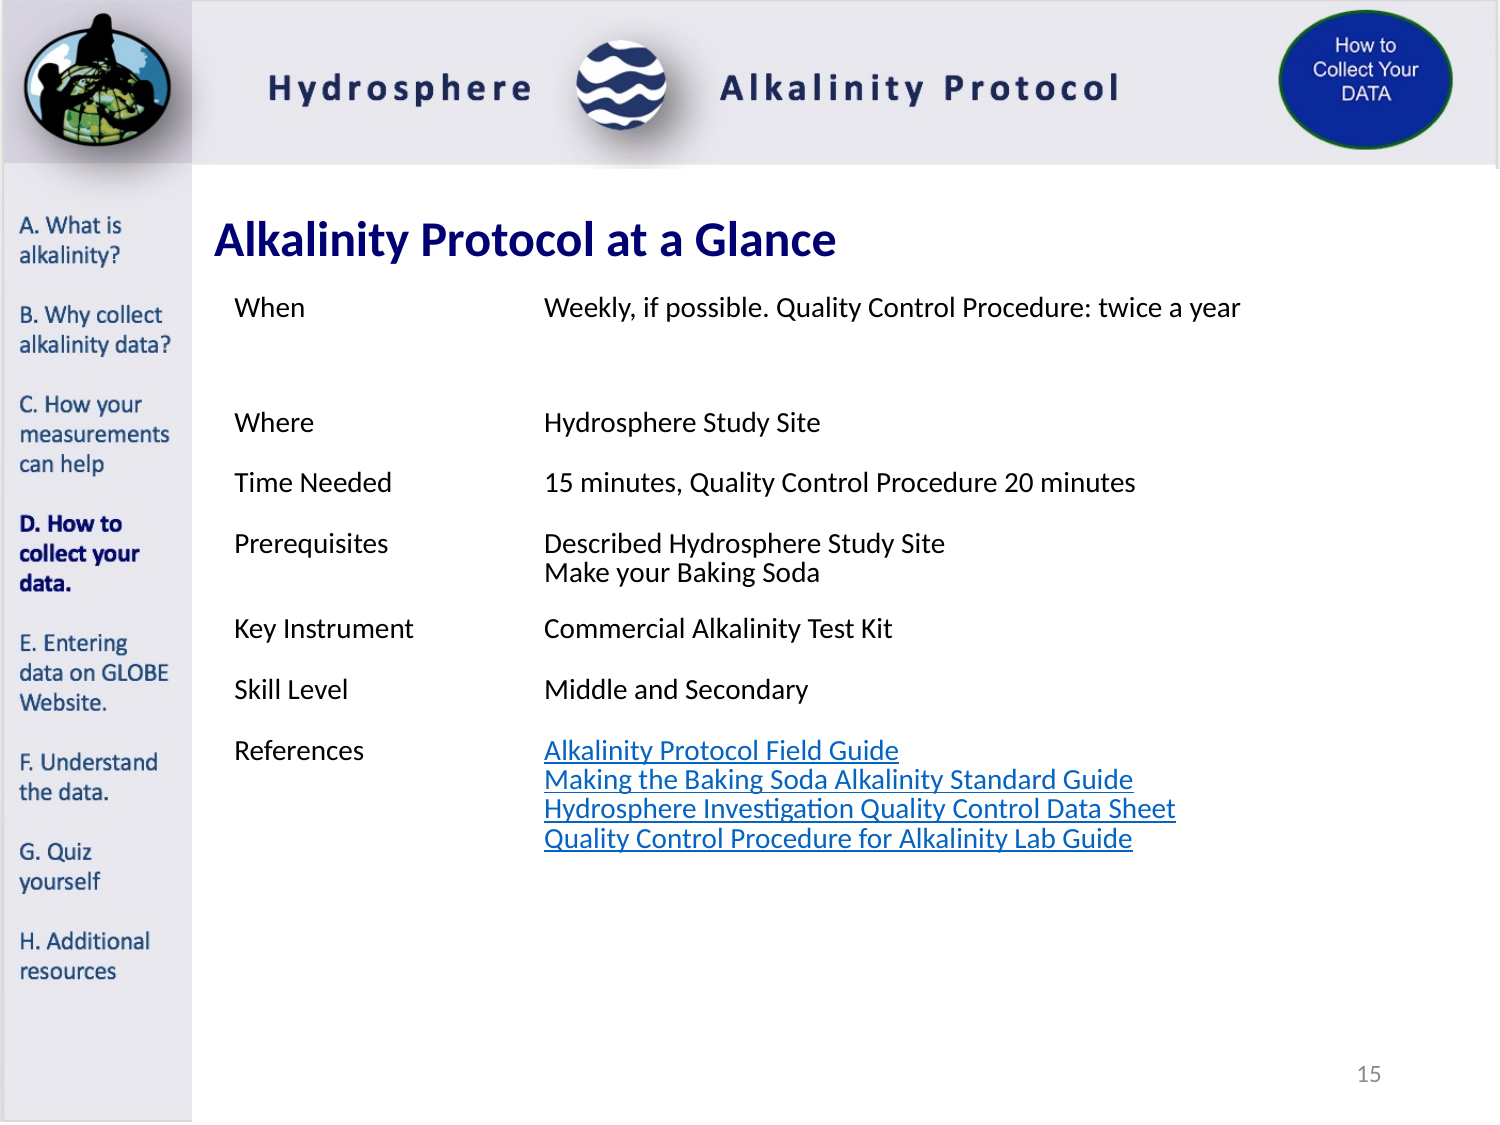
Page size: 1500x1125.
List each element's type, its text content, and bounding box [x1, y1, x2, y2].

table_header Weekly, if possible. Quality Control Procedure: twice a year [529, 288, 1344, 403]
table_cell Prerequisites [219, 524, 529, 609]
table_cell Hydrosphere Study Site [529, 403, 1344, 463]
table_cell Middle and Secondary [529, 670, 1344, 731]
table_cell Described Hydrosphere Study Site Make your Baking Soda [529, 524, 1344, 609]
table_cell Commercial Alkalinity Test Kit [529, 609, 1344, 670]
table_cell Time Needed [219, 463, 529, 524]
table_cell Key Instrument [219, 609, 529, 670]
slide_number <number> [1059, 1042, 1397, 1103]
table_cell Skill Level [219, 670, 529, 731]
table_cell Where [219, 403, 529, 463]
picture [0, 0, 1500, 1123]
table_header When [219, 288, 529, 403]
table_cell Alkalinity Protocol Field Guide Making the Baking Soda Alkalinity Standard Guide Hydrosphere Investigation Quality Control Data Sheet Quality Control Procedure for Alkalinity Lab Guide [529, 731, 1344, 886]
title Alkalinity Protocol at a Glance [199, 131, 1493, 349]
table_cell References [219, 731, 529, 886]
table_cell 15 minutes, Quality Control Procedure 20 minutes [529, 463, 1344, 524]
